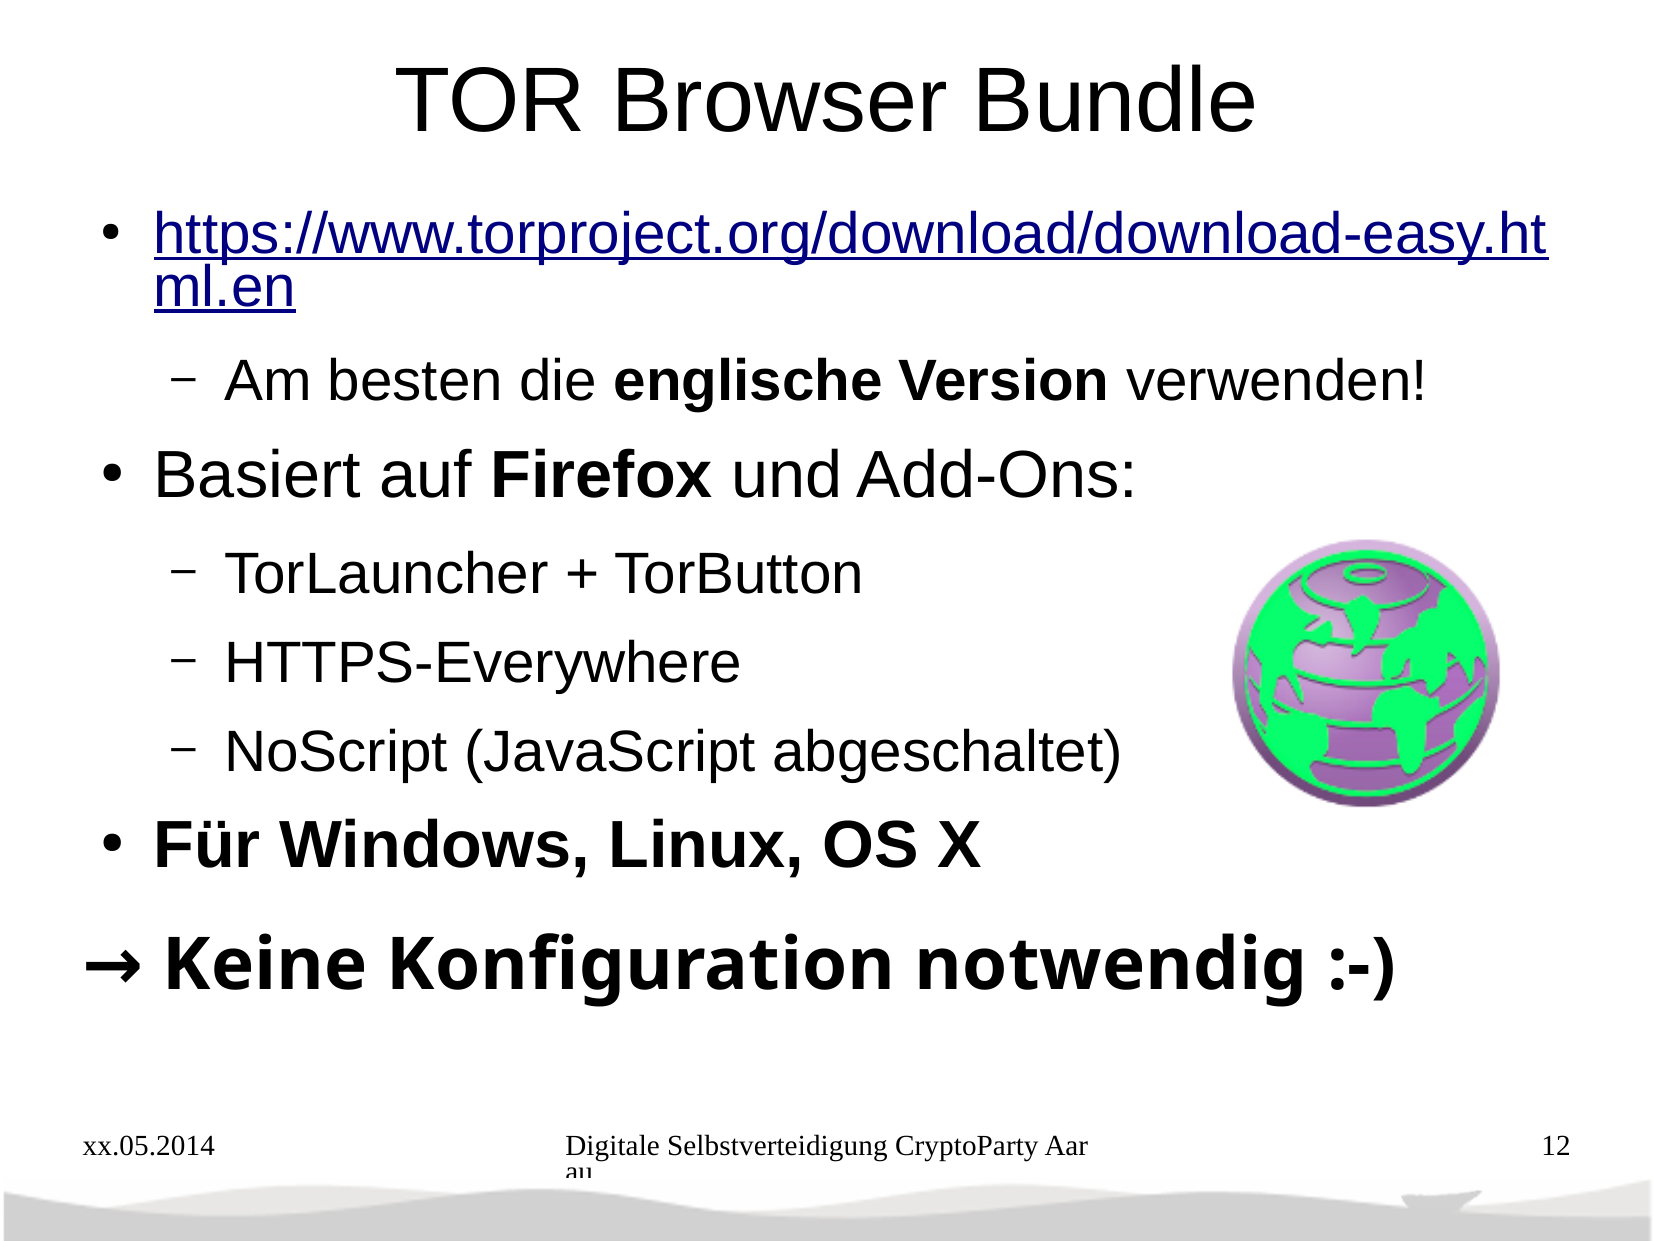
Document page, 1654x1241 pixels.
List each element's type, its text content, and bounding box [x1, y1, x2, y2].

list https://www.torproject.org/download/download-easy.html.en Am besten die englische Version verwenden! Basiert auf Firefox und Add-Ons: TorLauncher + TorButton HTTPS-Everywhere NoScript (JavaScript abgeschaltet) Für Windows, Linux, OS X → Keine Konfiguration notwendig :-) [82, 200, 1571, 1099]
picture [1185, 511, 1544, 827]
title TOR Browser Bundle [82, 0, 1571, 200]
picture [3, 1178, 1654, 1241]
